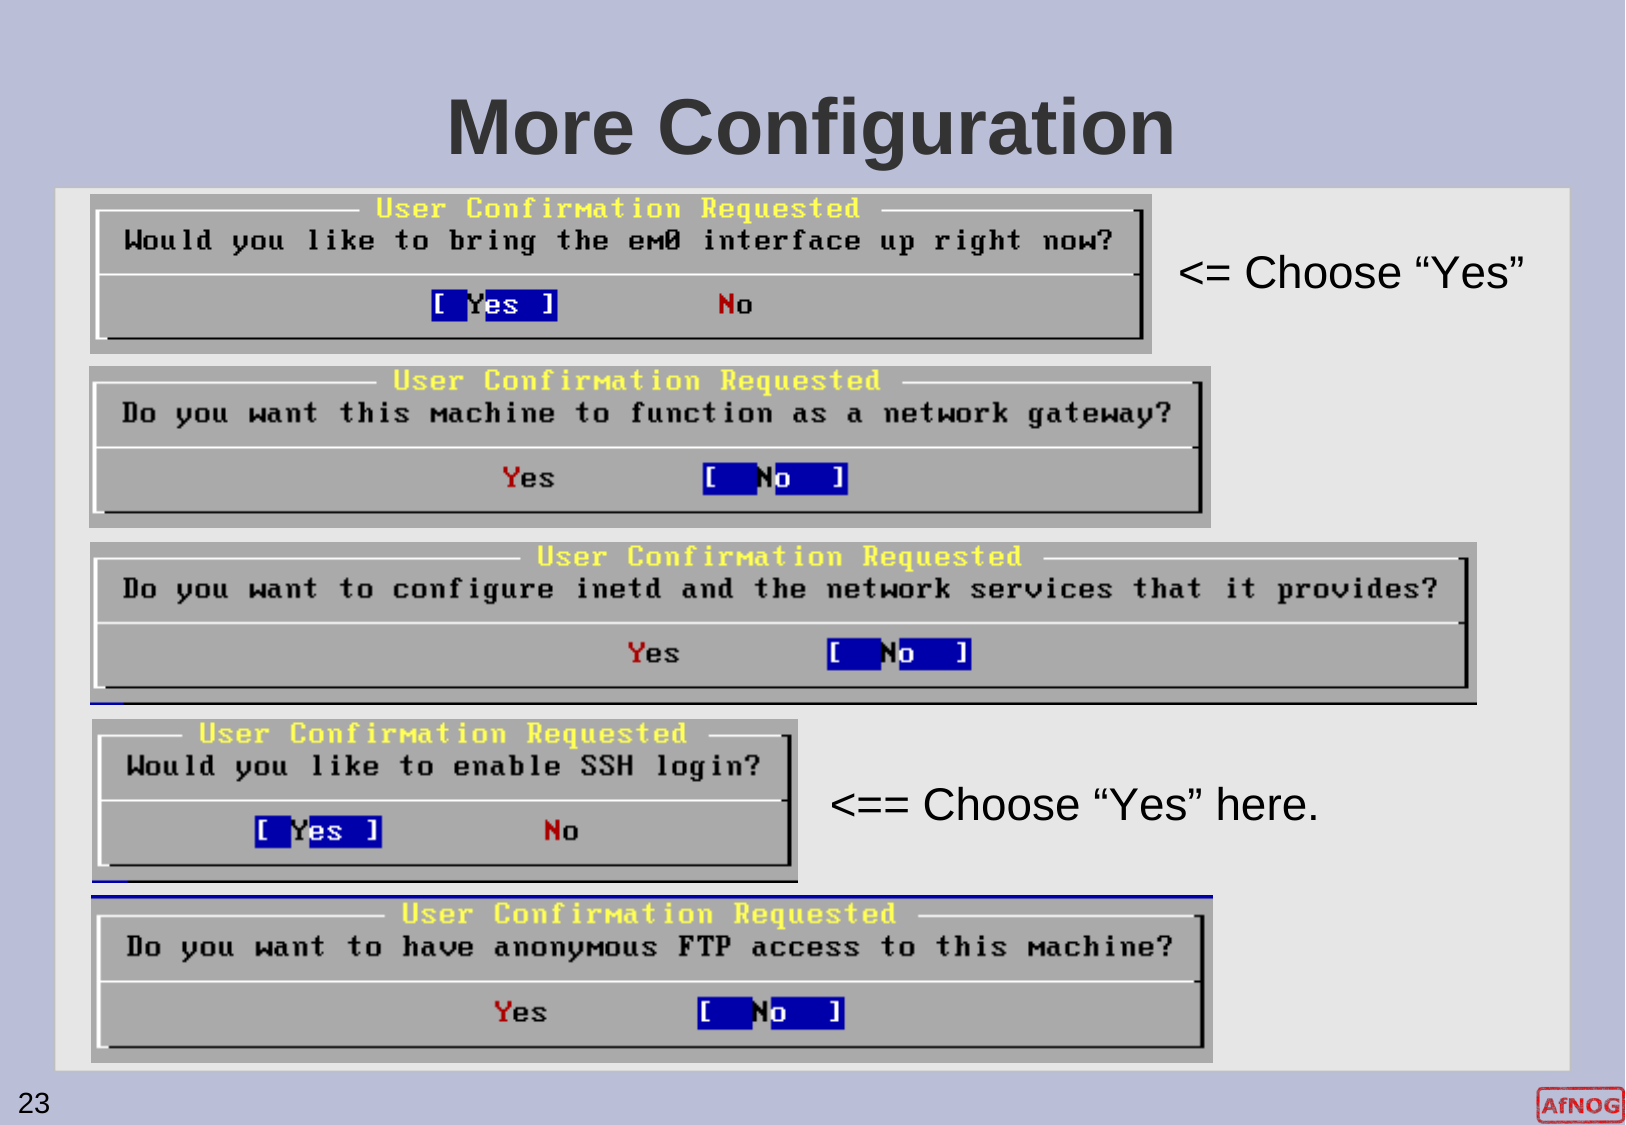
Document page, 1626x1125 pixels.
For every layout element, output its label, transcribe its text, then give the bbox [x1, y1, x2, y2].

title More Configuration [54, 44, 1571, 215]
text_box <== Choose “Yes” here. [814, 773, 1524, 840]
picture [1535, 1085, 1626, 1125]
picture [90, 194, 1152, 354]
text_box <= Choose “Yes” [1163, 242, 1565, 309]
picture [90, 542, 1477, 705]
picture [92, 719, 798, 883]
picture [89, 366, 1211, 528]
picture [91, 895, 1213, 1063]
